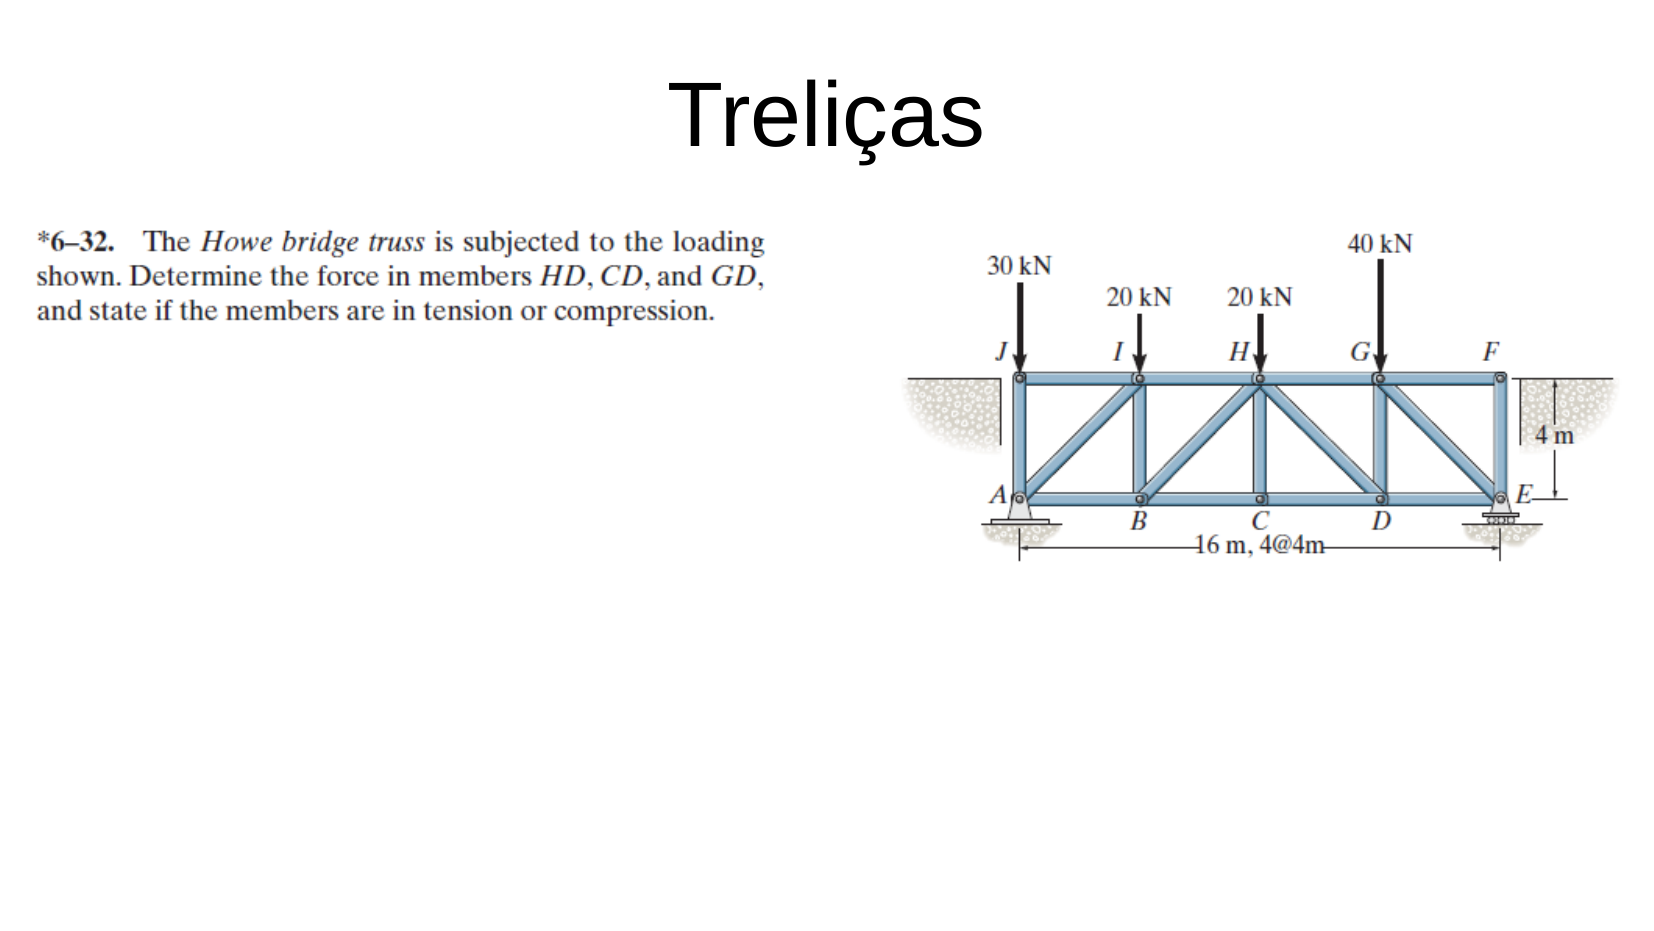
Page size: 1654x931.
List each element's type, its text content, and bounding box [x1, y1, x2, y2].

picture [0, 206, 1654, 624]
title Treliças [82, 37, 1571, 193]
